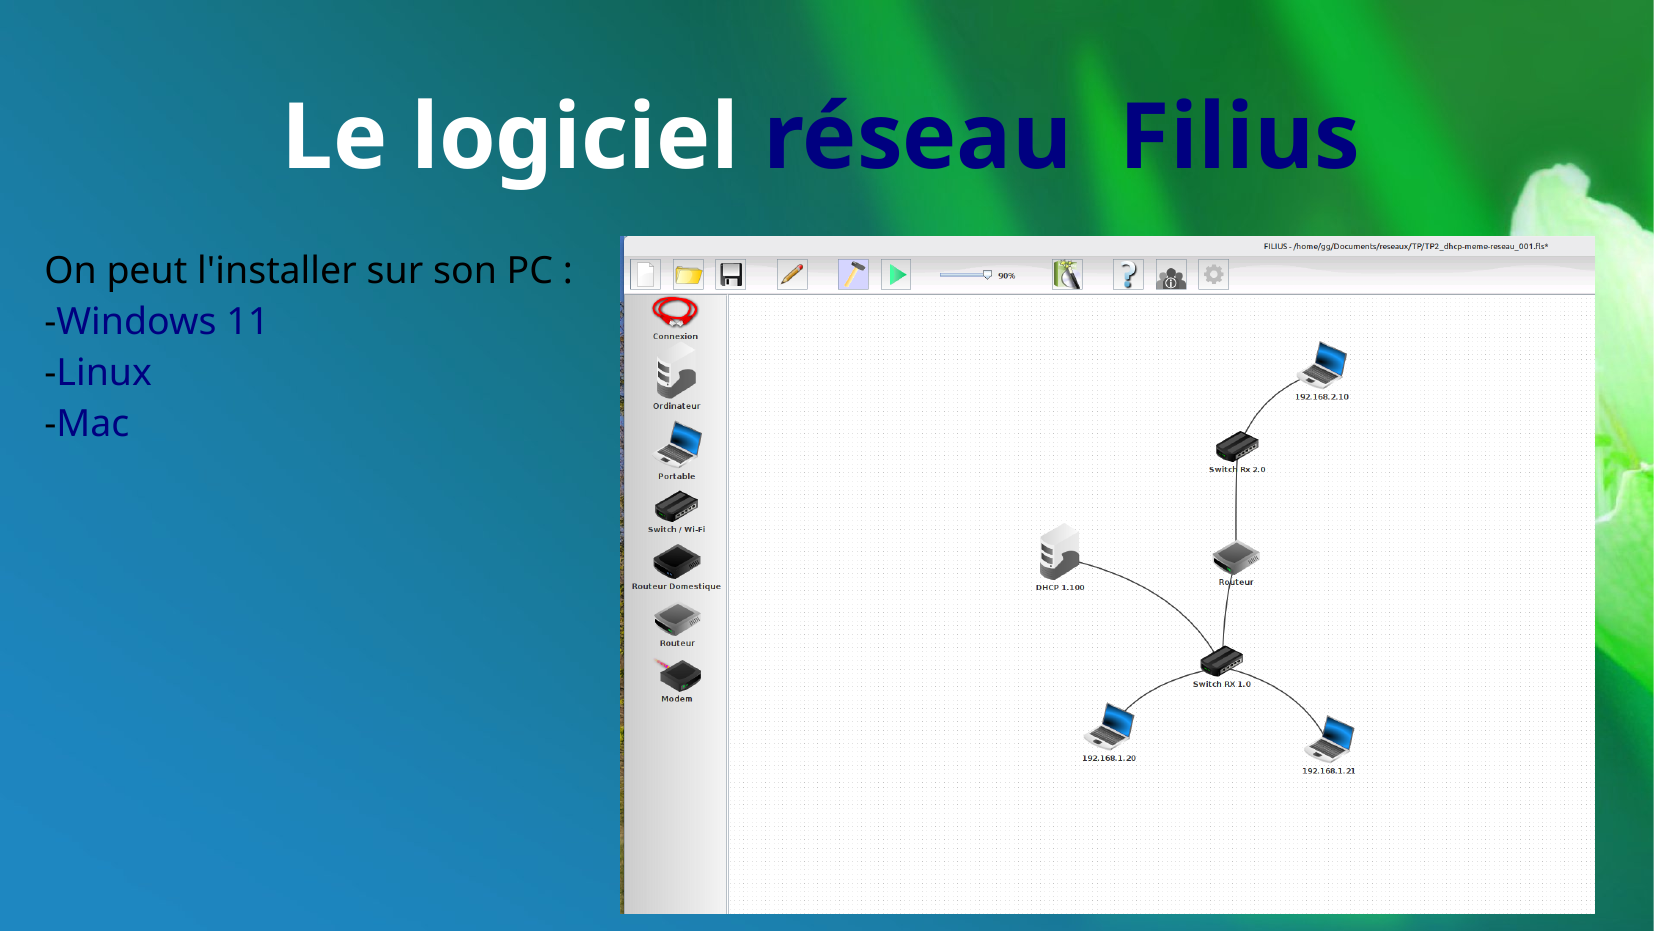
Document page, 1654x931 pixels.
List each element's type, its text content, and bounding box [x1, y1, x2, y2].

text_box On peut l'installer sur son PC : -Windows 11 -Linux -Mac [29, 236, 591, 456]
title Le logiciel réseau Filius [76, 59, 1565, 207]
picture [0, 0, 1654, 931]
